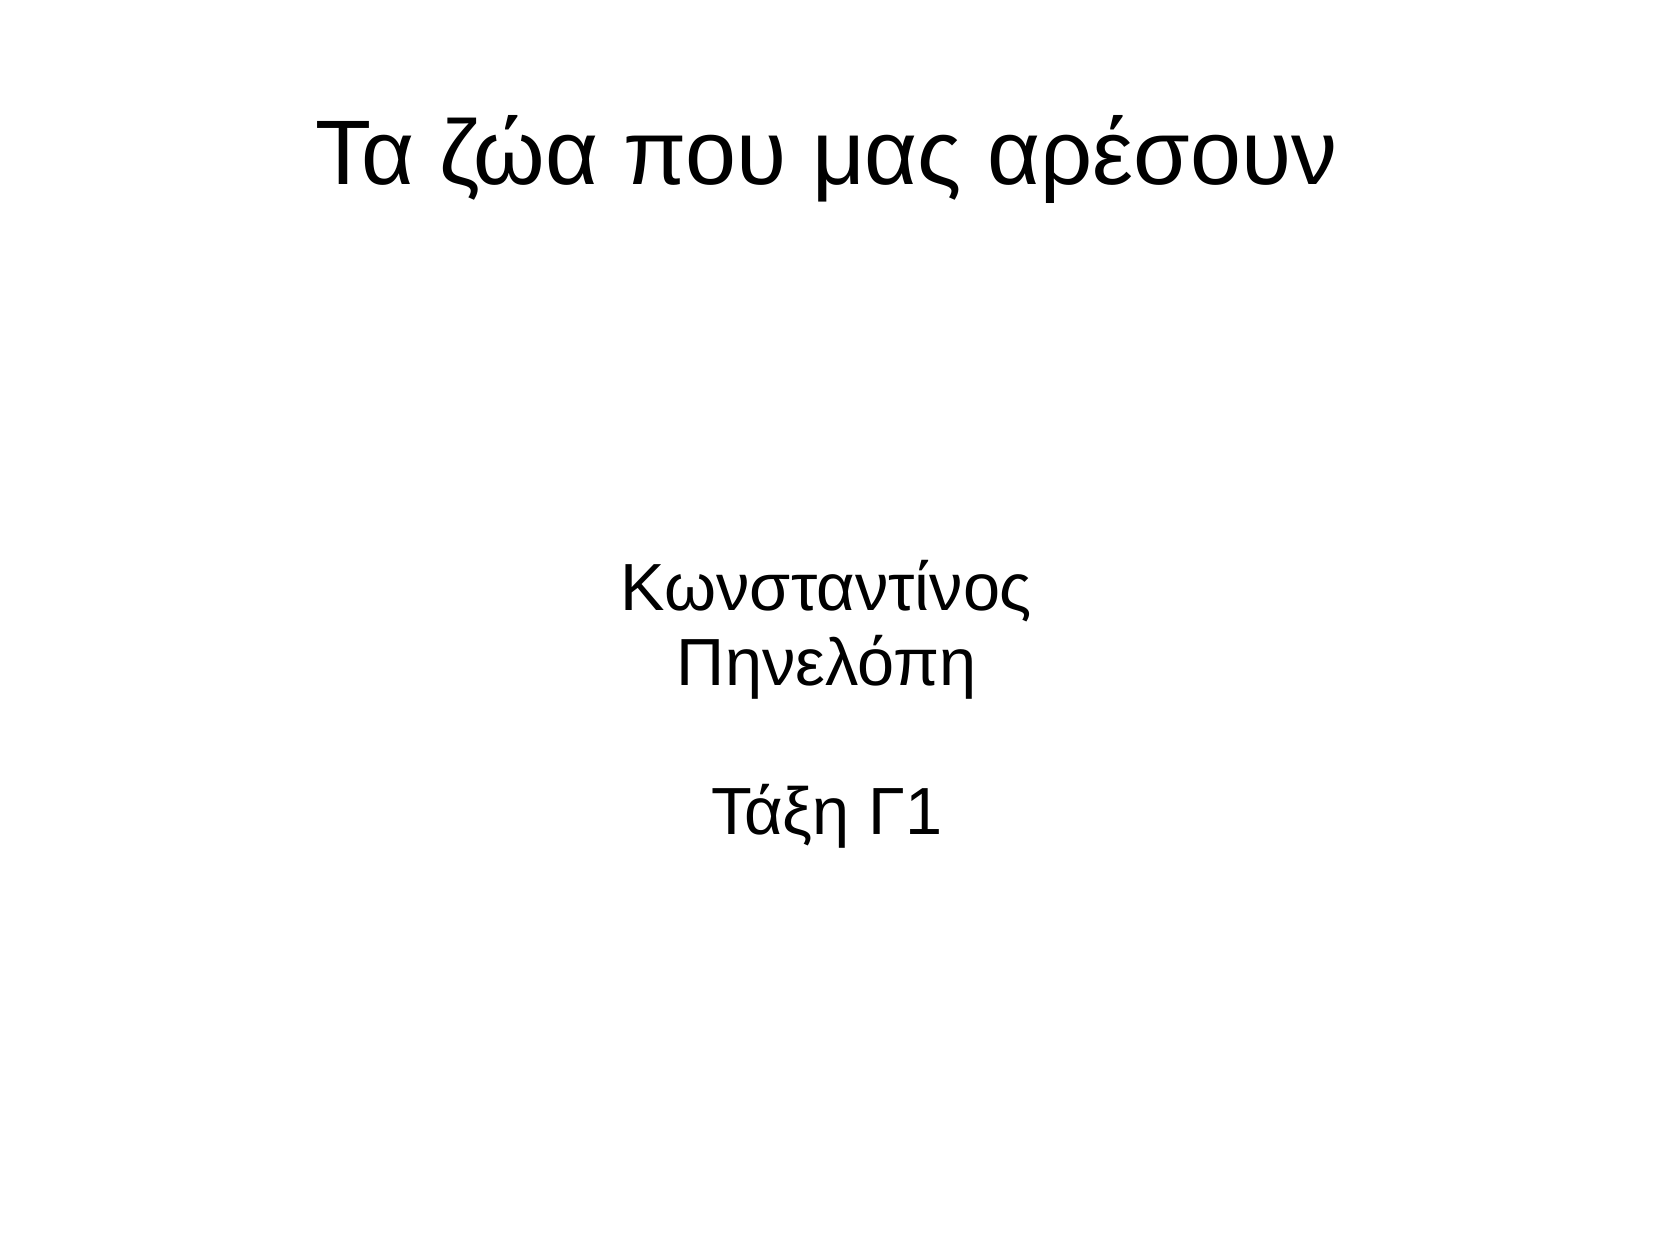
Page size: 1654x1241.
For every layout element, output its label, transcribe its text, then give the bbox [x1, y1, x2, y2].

title Τα ζώα που μας αρέσουν [82, 49, 1571, 257]
subtitle Κωνσταντίνος Πηνελόπη Τάξη Γ1 [82, 290, 1571, 1109]
